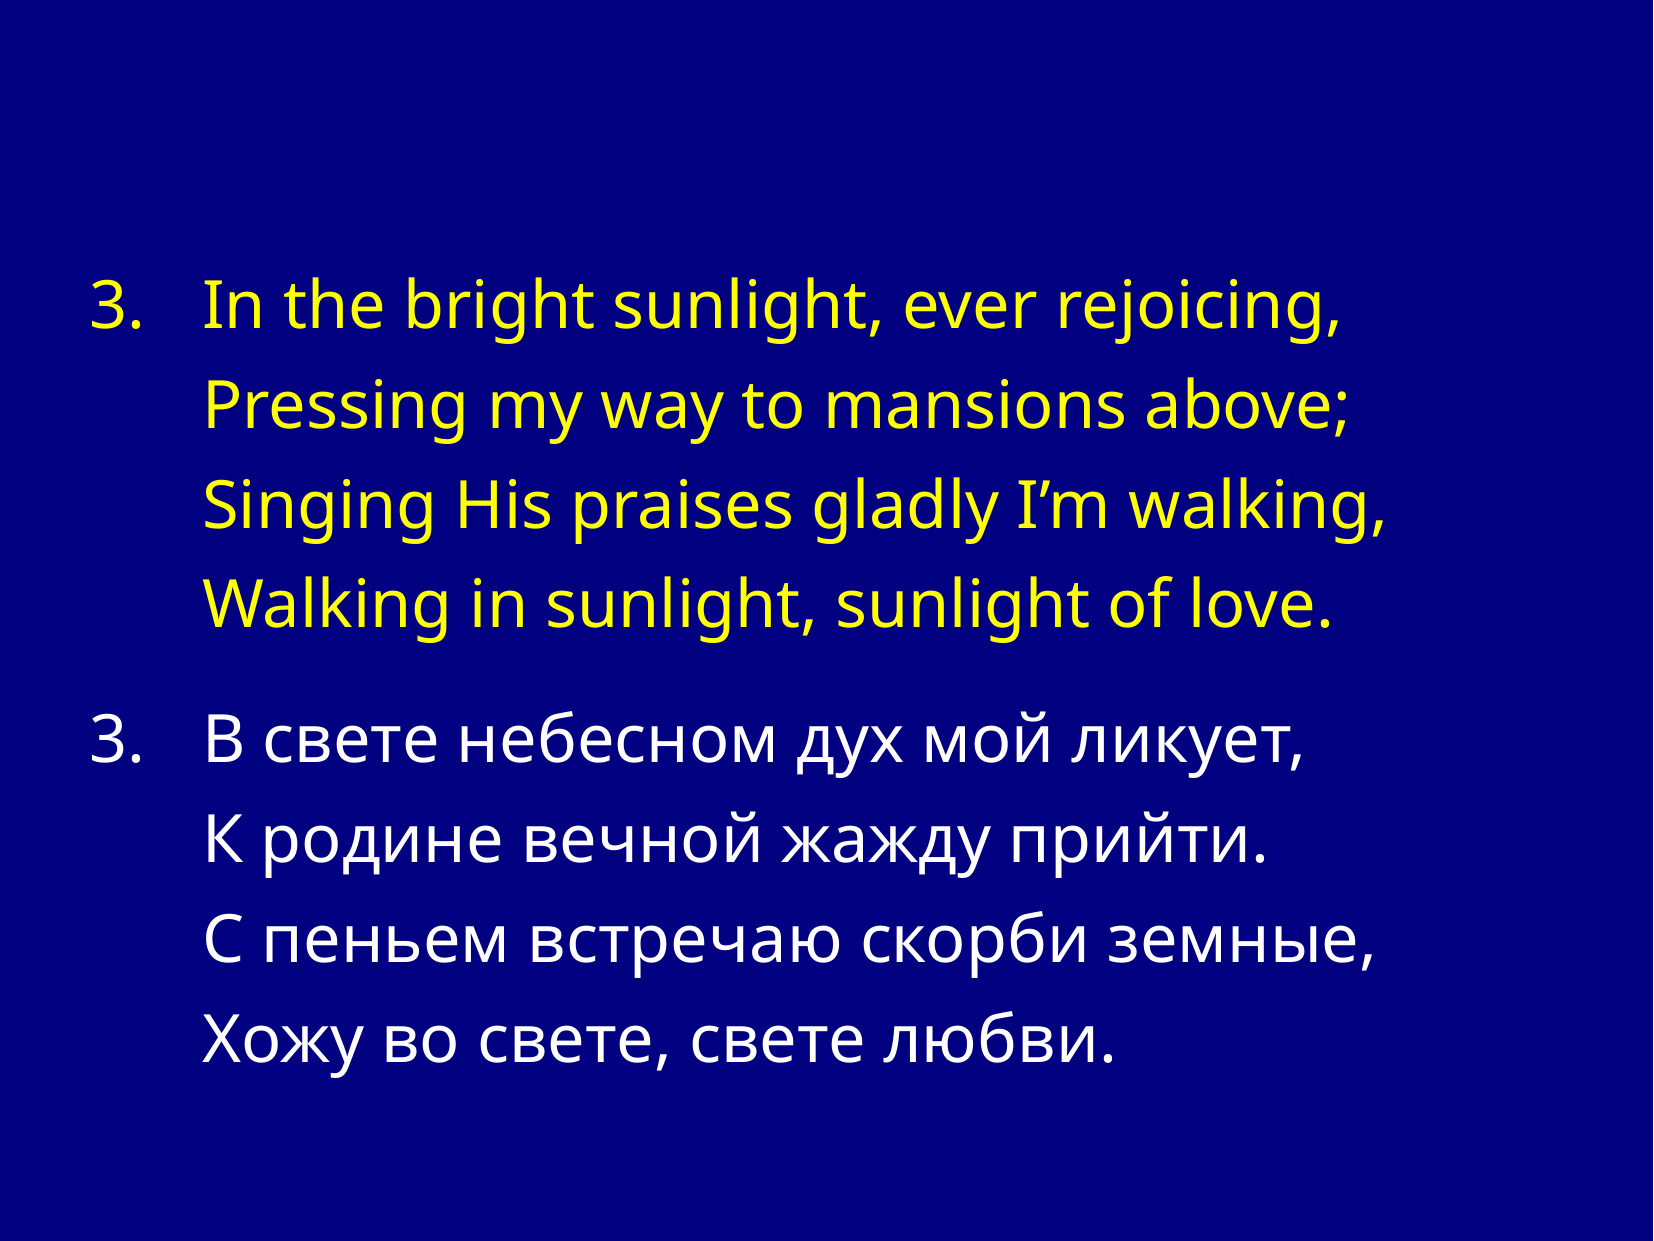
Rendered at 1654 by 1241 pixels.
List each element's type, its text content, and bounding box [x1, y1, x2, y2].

text_box 3. In the bright sunlight, ever rejoicing, Pressing my way to mansions above; Singing His praises gladly I’m walking, Walking in sunlight, sunlight of love. [75, 150, 1576, 675]
text_box 3. В свете небесном дух мой ликует, К родине вечной жажду прийти. С пеньем встречаю скорби земные, Хожу во свете, свете любви. [75, 675, 1576, 1163]
